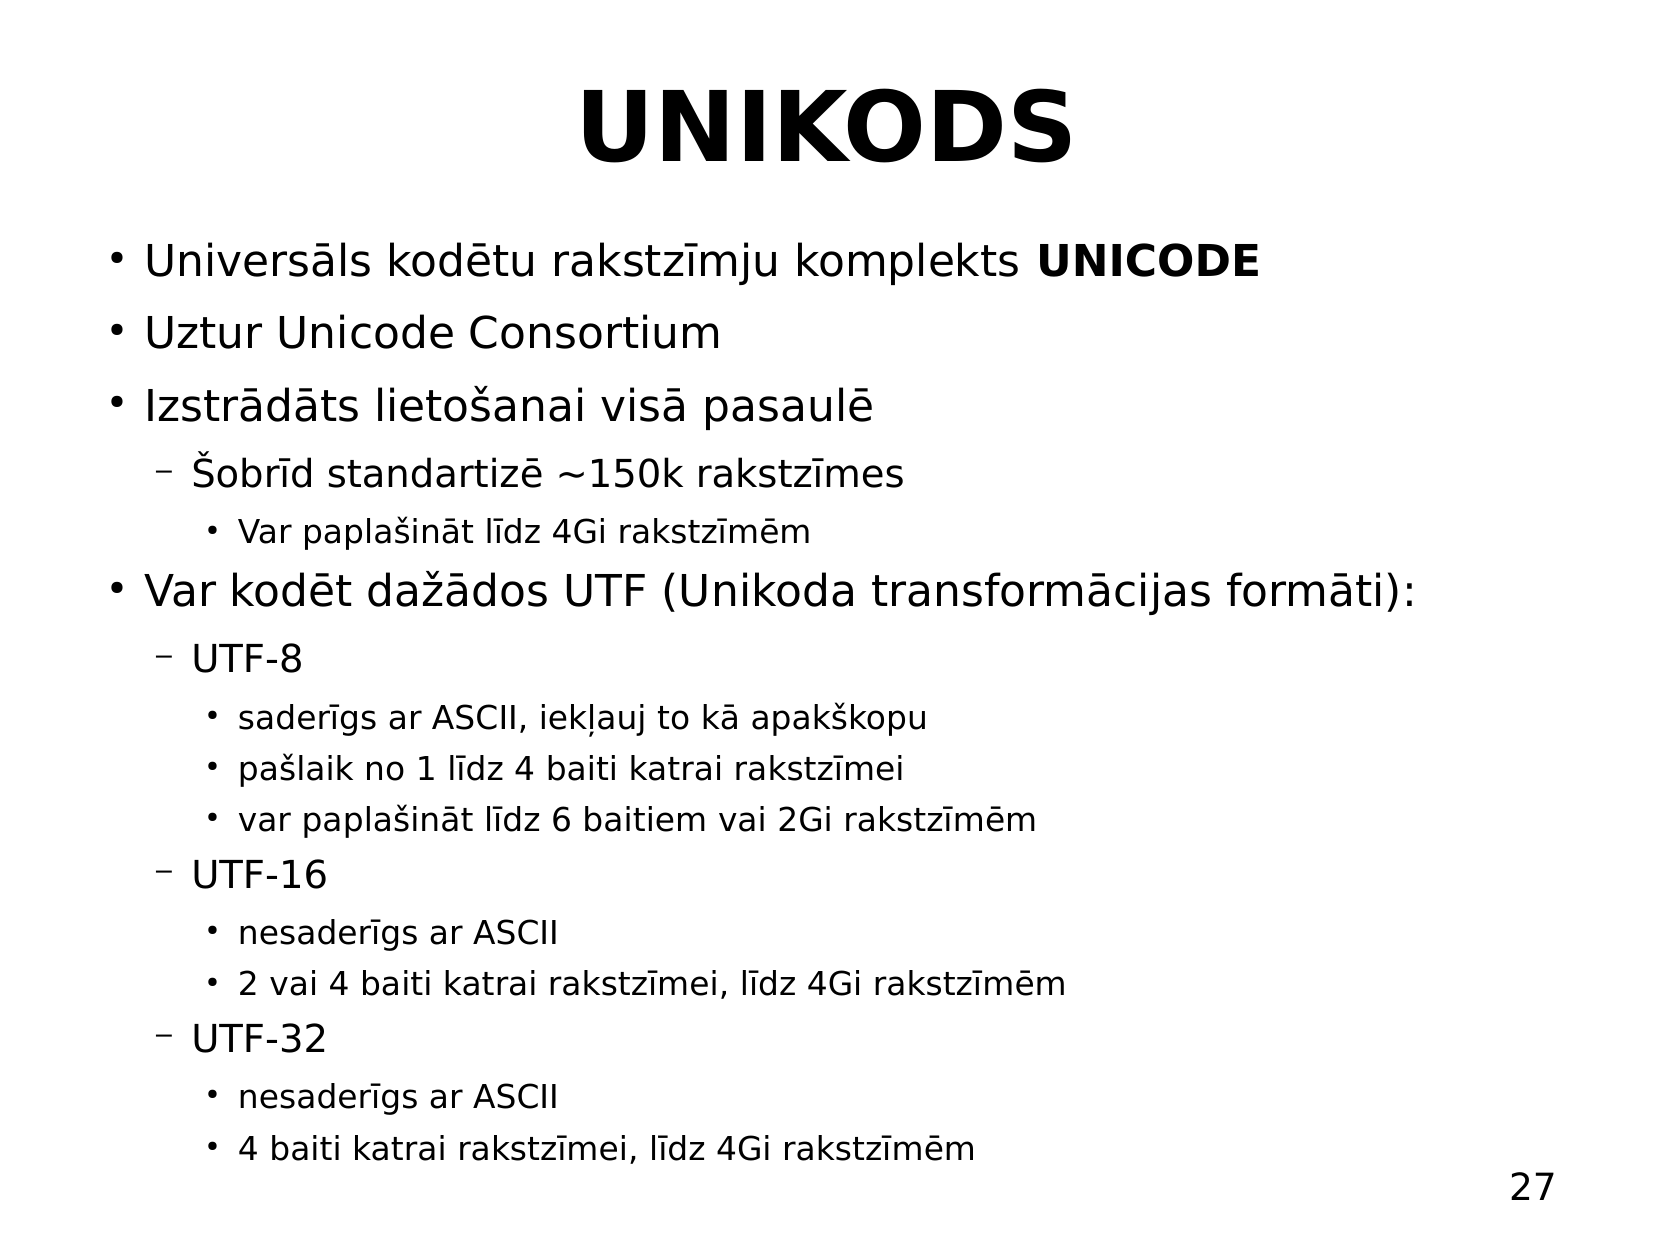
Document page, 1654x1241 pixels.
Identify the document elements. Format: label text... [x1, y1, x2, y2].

title UNIKODS [82, 49, 1571, 196]
list Universāls kodētu rakstzīmju komplekts UNICODE Uztur Unicode Consortium Izstrādāts lietošanai visā pasaulē Šobrīd standartizē ~150k rakstzīmes Var paplašināt līdz 4Gi rakstzīmēm Var kodēt dažādos UTF (Unikoda transformācijas formāti): UTF-8 saderīgs ar ASCII, iekļauj to kā apakškopu pašlaik no 1 līdz 4 baiti katrai rakstzīmei var paplašināt līdz 6 baitiem vai 2Gi rakstzīmēm UTF-16 nesaderīgs ar ASCII 2 vai 4 baiti katrai rakstzīmei, līdz 4Gi rakstzīmēm UTF-32 nesaderīgs ar ASCII 4 baiti katrai rakstzīmei, līdz 4Gi rakstzīmēm [82, 225, 1538, 1186]
